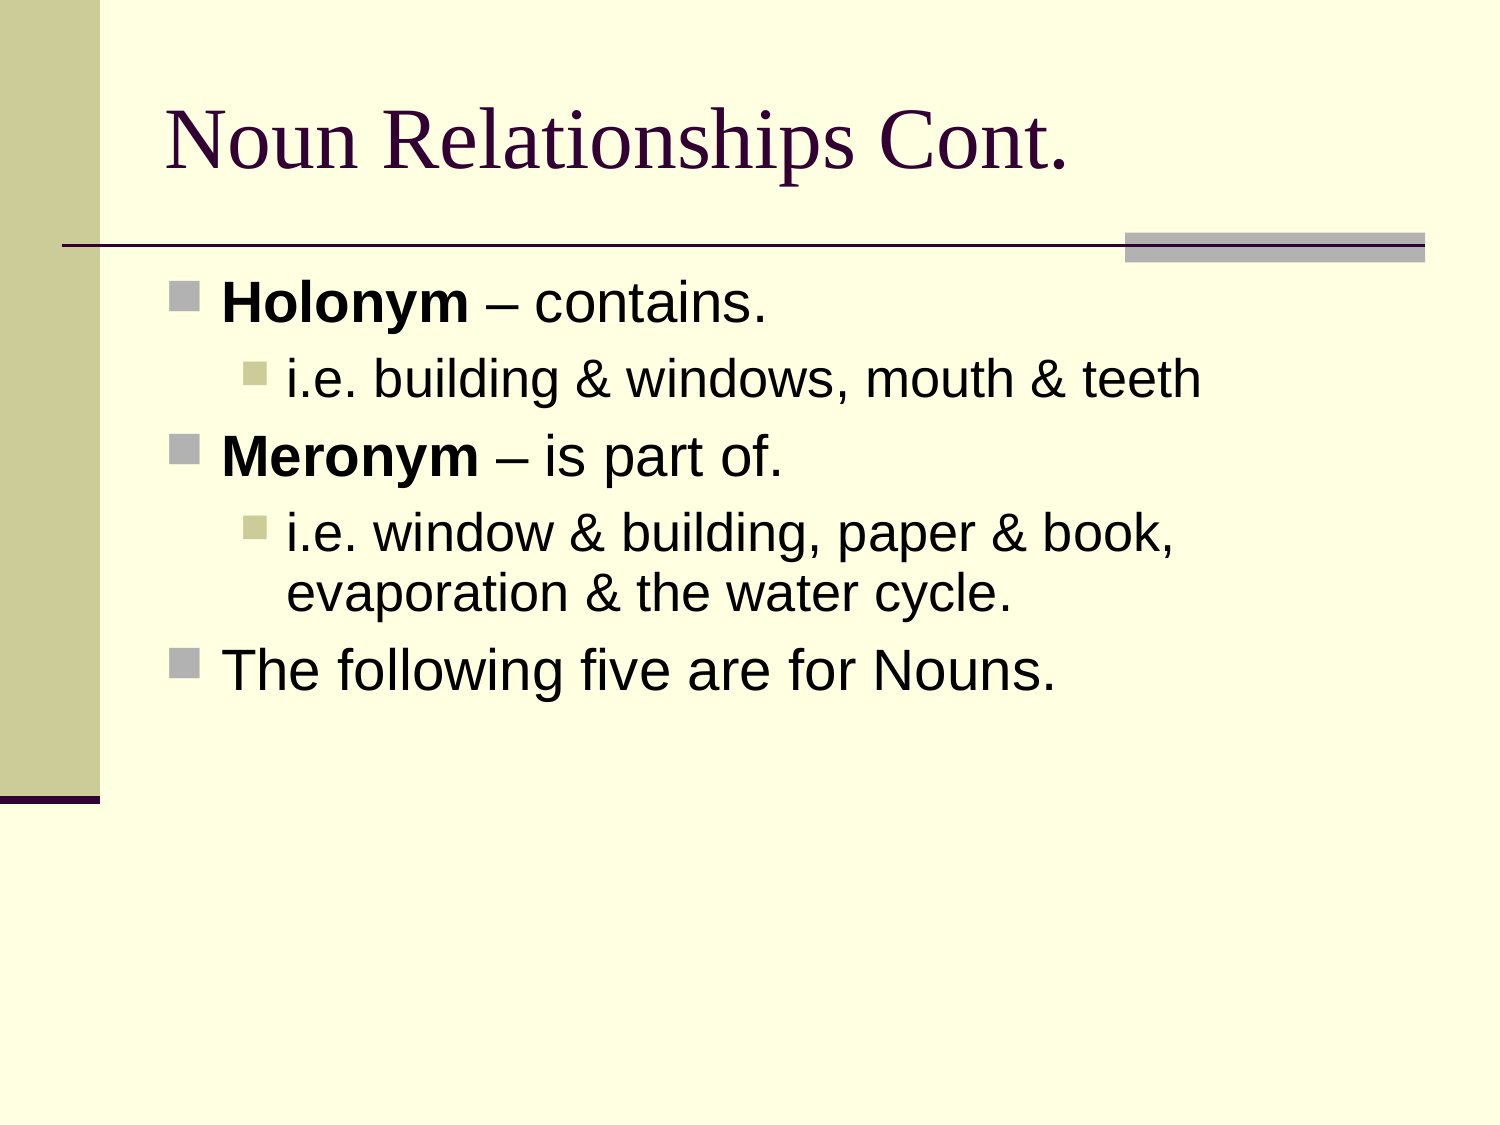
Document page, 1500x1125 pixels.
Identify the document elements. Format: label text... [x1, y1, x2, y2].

title Noun Relationships Cont. [150, 45, 1426, 234]
list Holonym – contains. i.e. building & windows, mouth & teeth Meronym – is part of. i.e. window & building, paper & book, evaporation & the water cycle. The following five are for Nouns. [150, 262, 1426, 1006]
